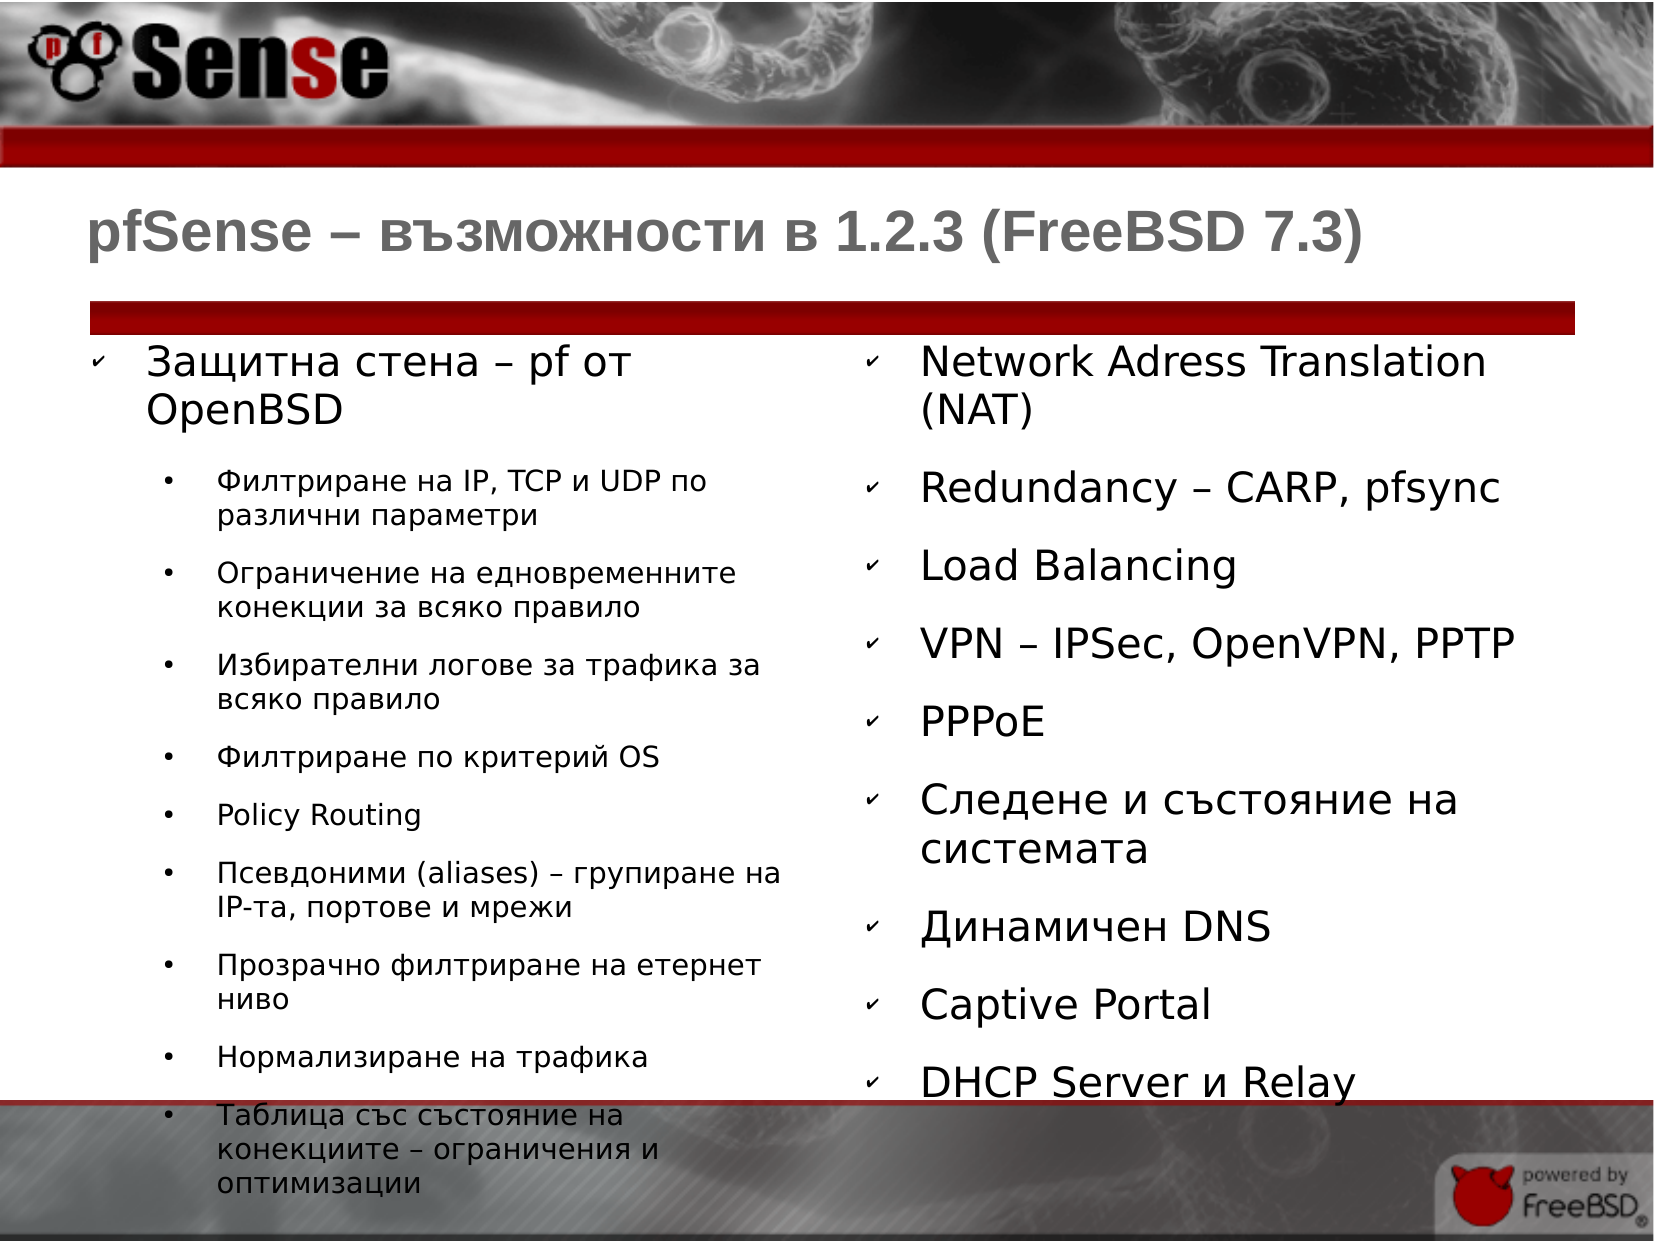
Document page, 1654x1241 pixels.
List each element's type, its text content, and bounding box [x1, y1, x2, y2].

picture [0, 1100, 1654, 1241]
picture [90, 301, 1576, 335]
list Network Adress Translation (NAT) Redundancy – CARP, pfsync Load Balancing VPN – IPSec, OpenVPN, PPTP PPPoE Следене и състояние на системата Динамичен DNS Captive Portal DHCP Server и Relay [848, 337, 1576, 1142]
list Защитна стена – pf от OpenBSD Филтриране на IP, TCP и UDP по различни параметри Ограничение на едновременните конекции за всяко правило Избирателни логове за трафика за всяко правило Филтриране по критерий OS Policy Routing Псевдоними (aliases) – групиране на IP-та, портове и мрежи Прозрачно филтриране на етернет ниво Нормализиране на трафика Таблица със състояние на конекциите – ограничения и оптимизации [75, 337, 802, 1202]
title pfSense – възможности в 1.2.3 (FreeBSD 7.3) [86, 161, 1576, 301]
picture [0, 2, 1654, 188]
